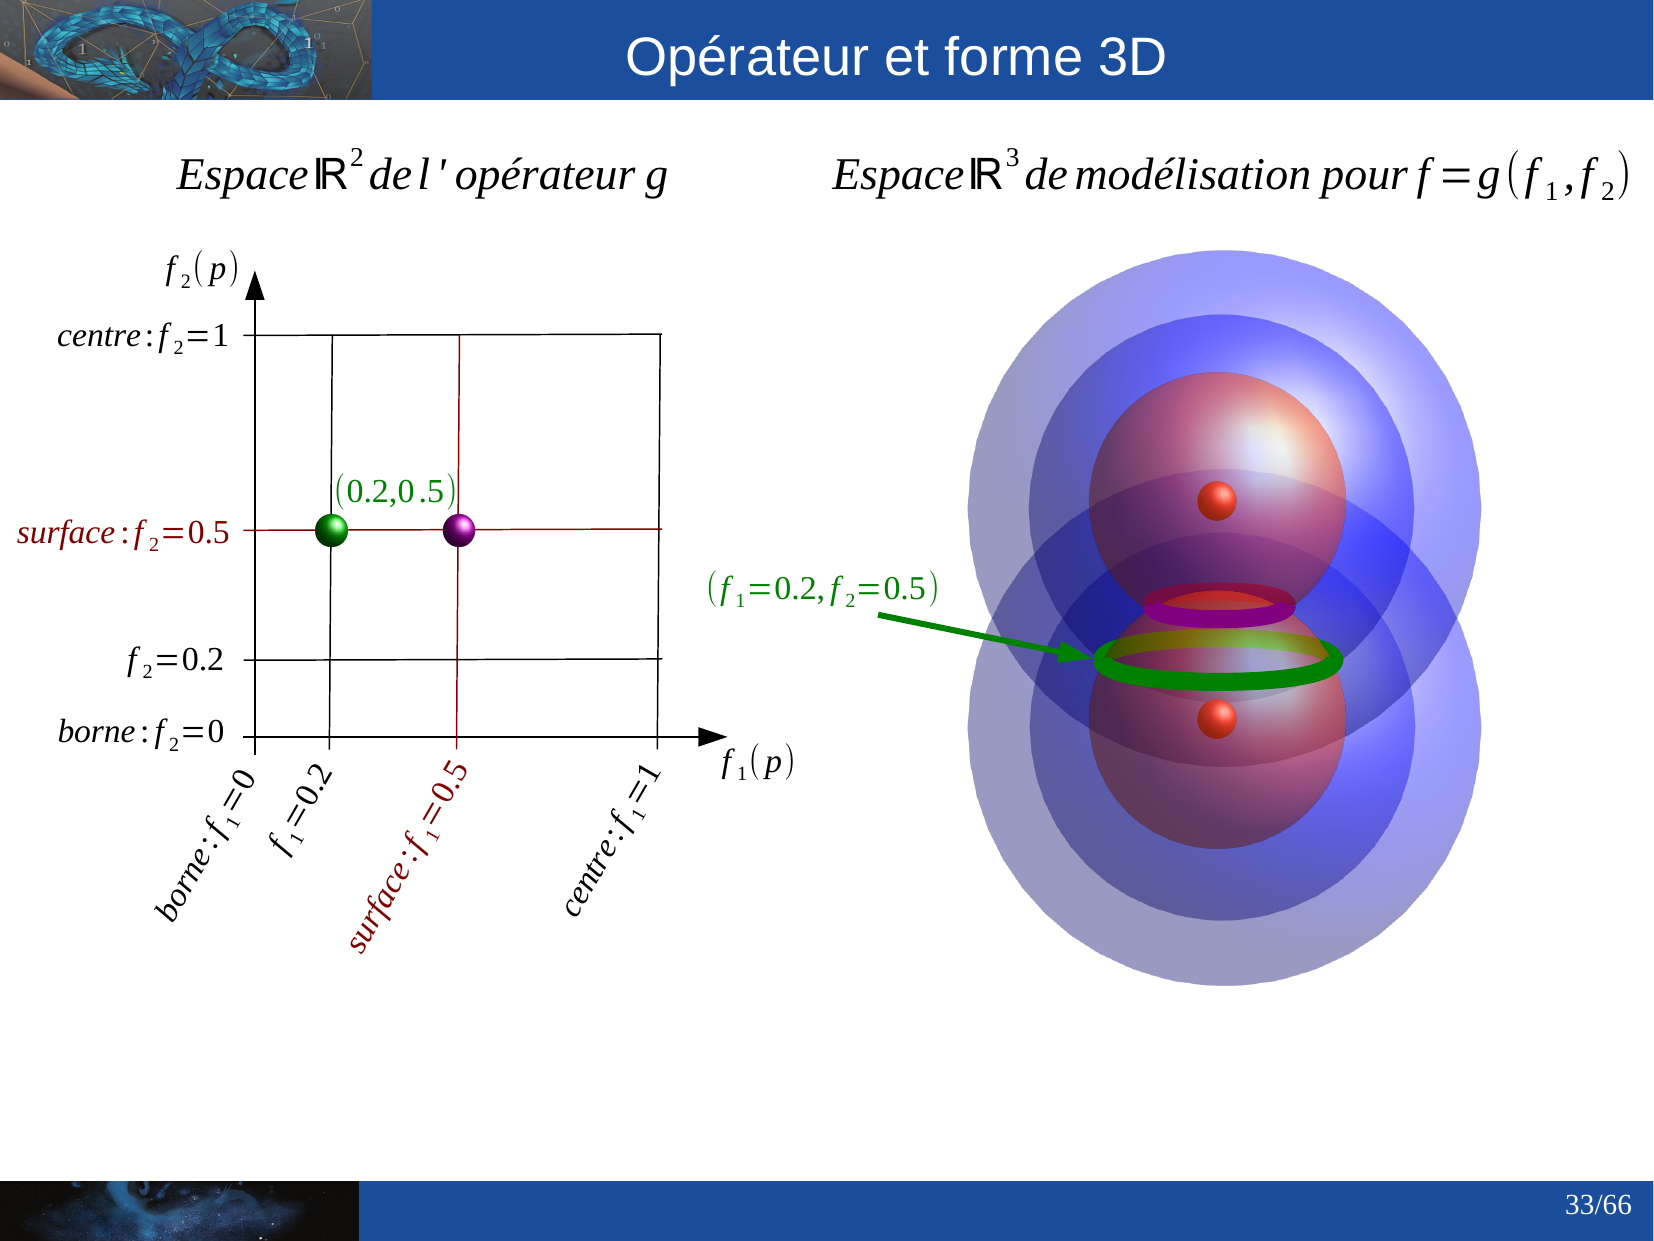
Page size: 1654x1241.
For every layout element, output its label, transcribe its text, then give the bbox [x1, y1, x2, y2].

chart [161, 249, 243, 293]
chart [167, 142, 676, 204]
picture [0, 0, 1654, 100]
title Opérateur et forme 3D [387, 10, 1407, 102]
chart [330, 471, 461, 512]
chart [257, 753, 347, 866]
chart [12, 513, 234, 556]
chart [144, 759, 271, 934]
chart [122, 640, 228, 683]
picture [0, 1181, 1654, 1241]
chart [548, 752, 676, 930]
chart [333, 751, 483, 967]
chart [53, 713, 229, 756]
chart [717, 742, 800, 786]
chart [53, 316, 233, 359]
chart [702, 568, 943, 612]
chart [822, 142, 1639, 207]
